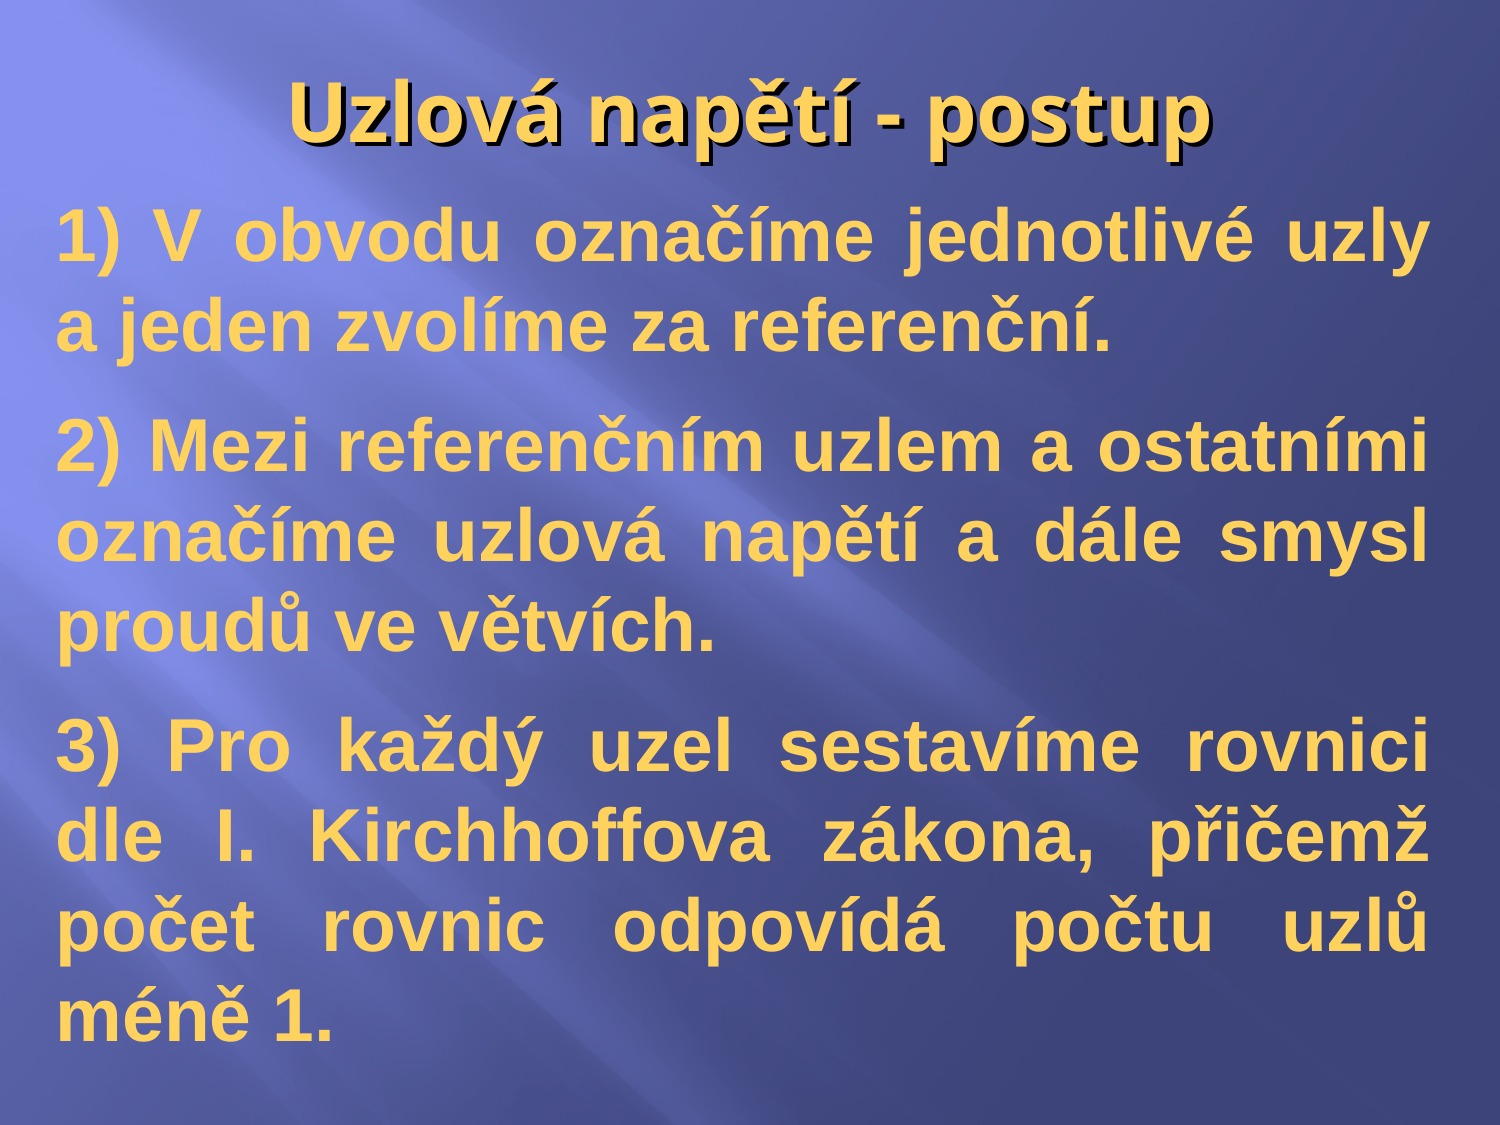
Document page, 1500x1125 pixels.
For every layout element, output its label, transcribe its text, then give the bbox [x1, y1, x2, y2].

title Uzlová napětí - postup [75, 45, 1426, 172]
picture [0, 0, 1500, 1125]
text_box 1) V obvodu označíme jednotlivé uzly a jeden zvolíme za referenční. 2) Mezi referenčním uzlem a ostatními označíme uzlová napětí a dále smysl proudů ve větvích. 3) Pro každý uzel sestavíme rovnici dle I. Kirchhoffova zákona, přičemž počet rovnic odpovídá počtu uzlů méně 1. [41, 172, 1447, 1071]
